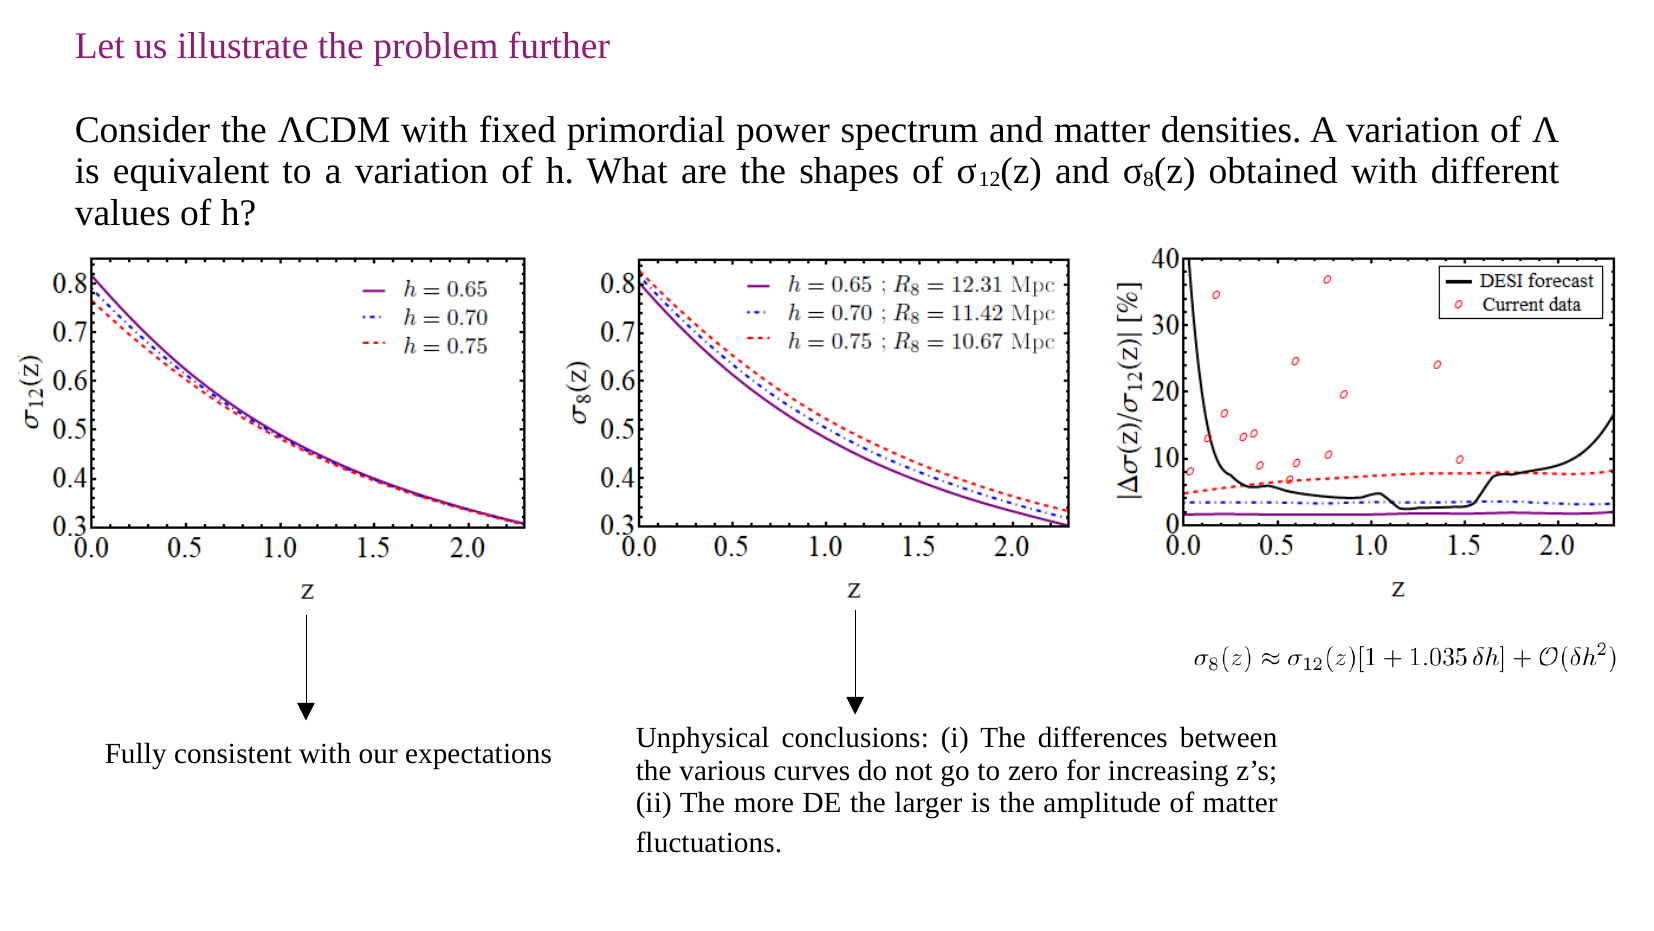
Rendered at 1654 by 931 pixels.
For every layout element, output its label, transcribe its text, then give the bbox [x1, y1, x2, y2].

text_box Unphysical conclusions: (i) The differences between the various curves do not go to zero for increasing z’s; (ii) The more DE the larger is the amplitude of matter fluctuations. [621, 714, 1294, 931]
picture [11, 222, 1654, 681]
text_box Let us illustrate the problem further Consider the ΛCDM with fixed primordial power spectrum and matter densities. A variation of Λ is equivalent to a variation of h. What are the shapes of σ12(z) and σ8(z) obtained with different values of h? [60, 18, 1576, 241]
text_box Fully consistent with our expectations [90, 730, 601, 811]
